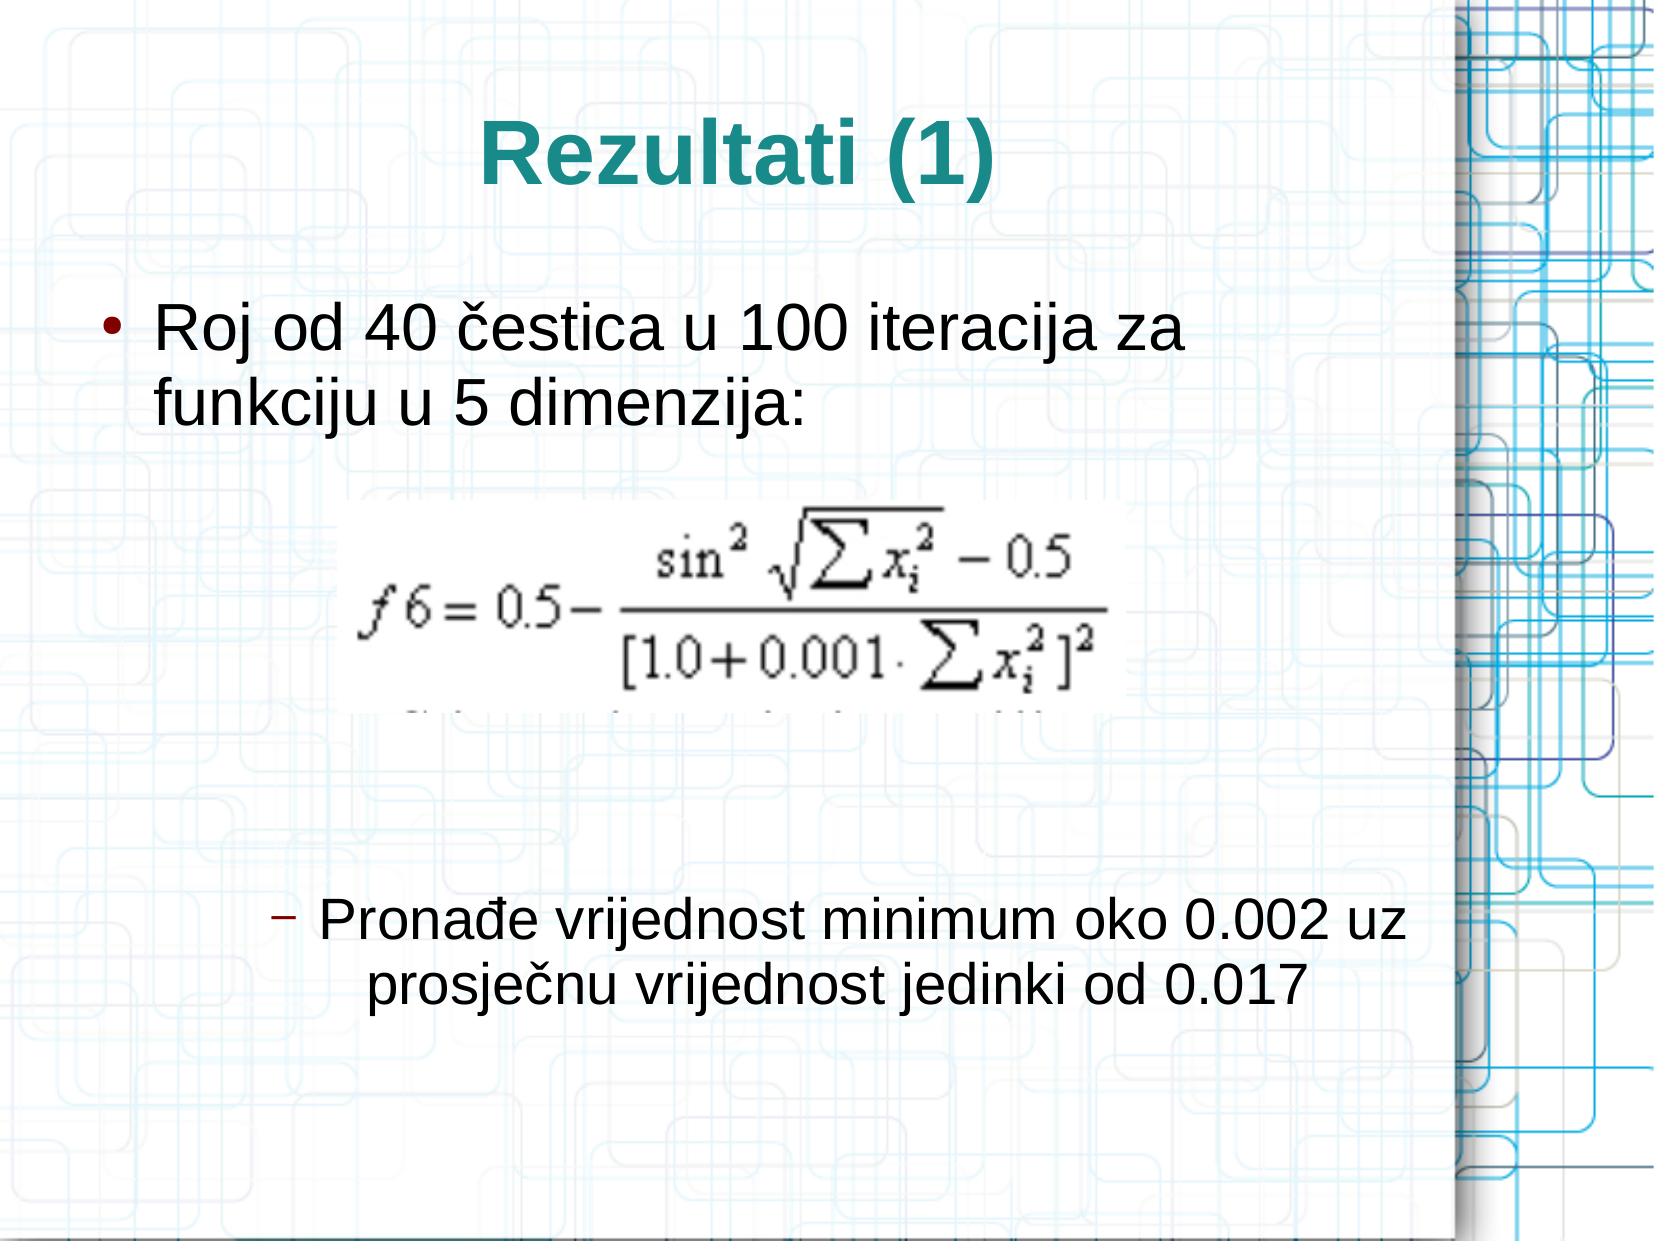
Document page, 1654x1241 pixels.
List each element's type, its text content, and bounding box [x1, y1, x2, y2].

title Rezultati (1) [59, 56, 1418, 250]
list Roj od 40 čestica u 100 iteracija za funkciju u 5 dimenzija: Pronađe vrijednost minimum oko 0.002 uz prosječnu vrijednost jedinki od 0.017 [82, 290, 1418, 1094]
picture [0, 0, 1654, 1241]
